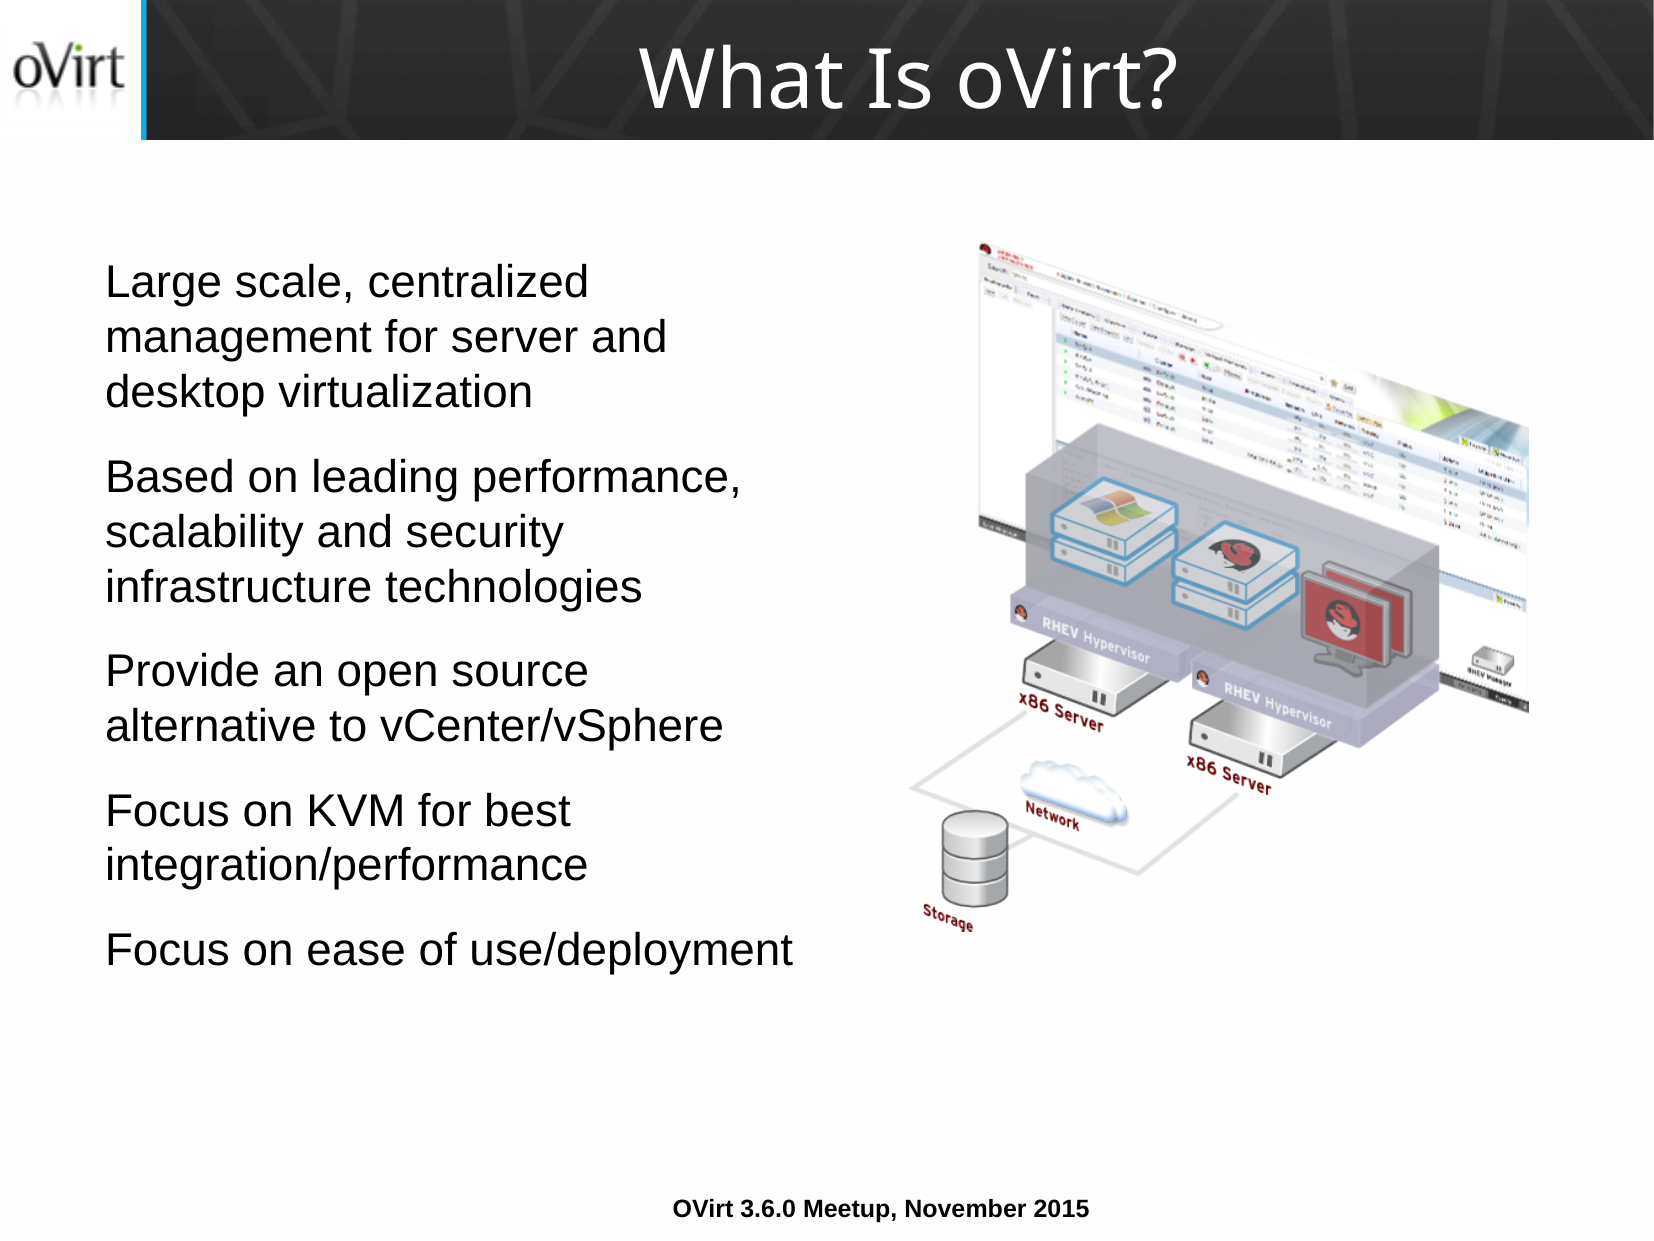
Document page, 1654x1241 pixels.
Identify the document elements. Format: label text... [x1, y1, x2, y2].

title What Is oVirt? [164, 18, 1653, 119]
text_box Large scale, centralized management for server and desktop virtualization Based on leading performance, scalability and security infrastructure technologies Provide an open source alternative to vCenter/vSphere Focus on KVM for best integration/performance Focus on ease of use/deployment [86, 244, 813, 1039]
picture [0, 0, 1654, 140]
picture [908, 241, 1529, 932]
